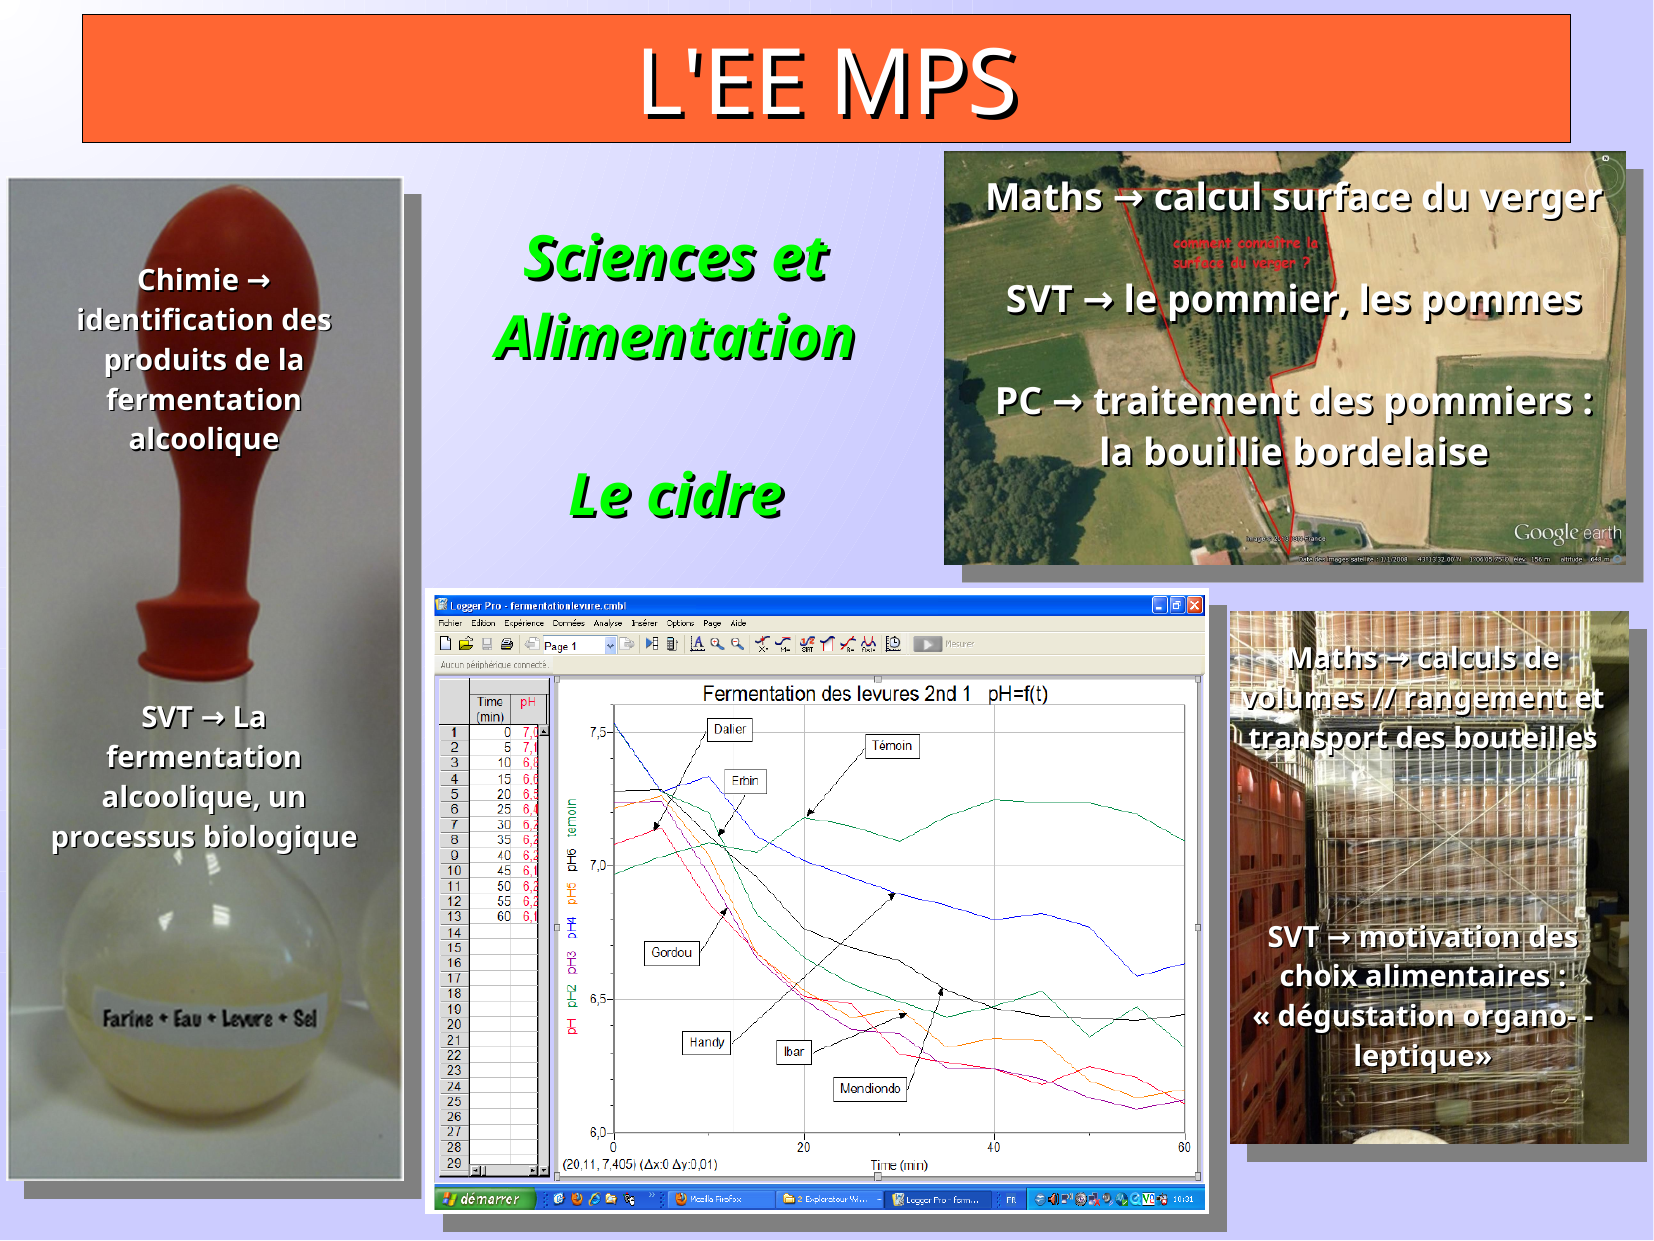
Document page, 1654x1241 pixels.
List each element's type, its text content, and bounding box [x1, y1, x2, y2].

picture [1230, 1094, 1629, 1144]
picture [1230, 611, 1629, 630]
text_box Maths → calcul surface du verger SVT → le pommier, les pommes PC → traitement des pommiers : la bouillie bordelaise [960, 163, 1629, 494]
text_box Chimie → identification des produits de la fermentation alcoolique SVT → La fermentation alcoolique, un processus biologique [30, 252, 379, 879]
picture [6, 176, 404, 1181]
title L'EE MPS [82, 14, 1571, 143]
text_box Maths → calculs de volumes // rangement et transport des bouteilles SVT → motivation des choix alimentaires : « dégustation organo- -leptique» [1214, 630, 1632, 1094]
picture [425, 588, 1209, 1214]
text_box Sciences et Alimentation Le cidre [434, 208, 918, 549]
picture [944, 151, 1626, 565]
